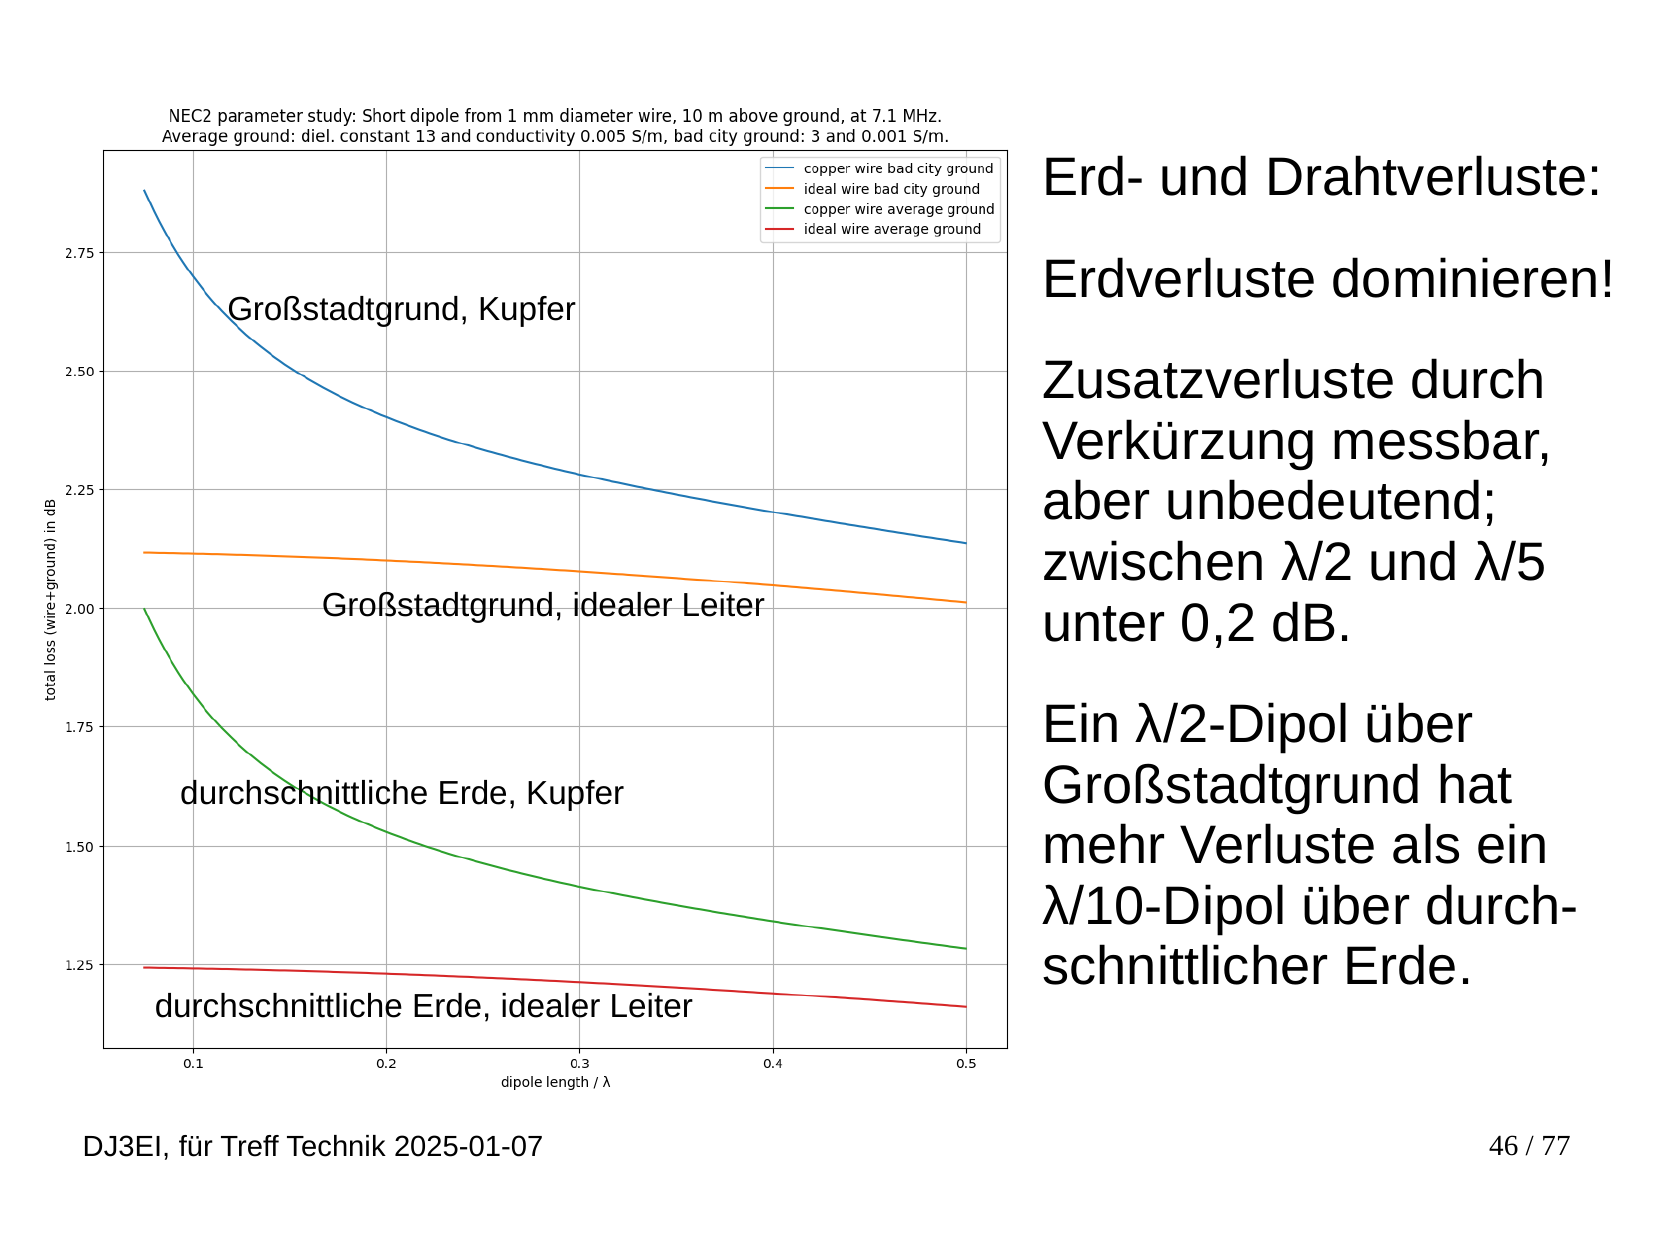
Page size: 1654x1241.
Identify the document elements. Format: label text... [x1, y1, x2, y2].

text_box Großstadtgrund, Kupfer [212, 283, 592, 336]
text_box durchschnittliche Erde, idealer Leiter [140, 980, 709, 1033]
text_box Großstadtgrund, idealer Leiter [307, 578, 781, 631]
text_box durchschnittliche Erde, Kupfer [165, 767, 640, 820]
text_box Erd- und Drahtverluste: Erdverluste dominieren! Zusatzverluste durch Verkürzung messbar, aber unbedeutend; zwischen λ/2 und λ/5 unter 0,2 dB. Ein λ/2-Dipol über Großstadtgrund hat mehr Verluste als ein λ/10-Dipol über durch- schnittlicher Erde. [1027, 138, 1631, 1004]
picture [35, 98, 1016, 1099]
